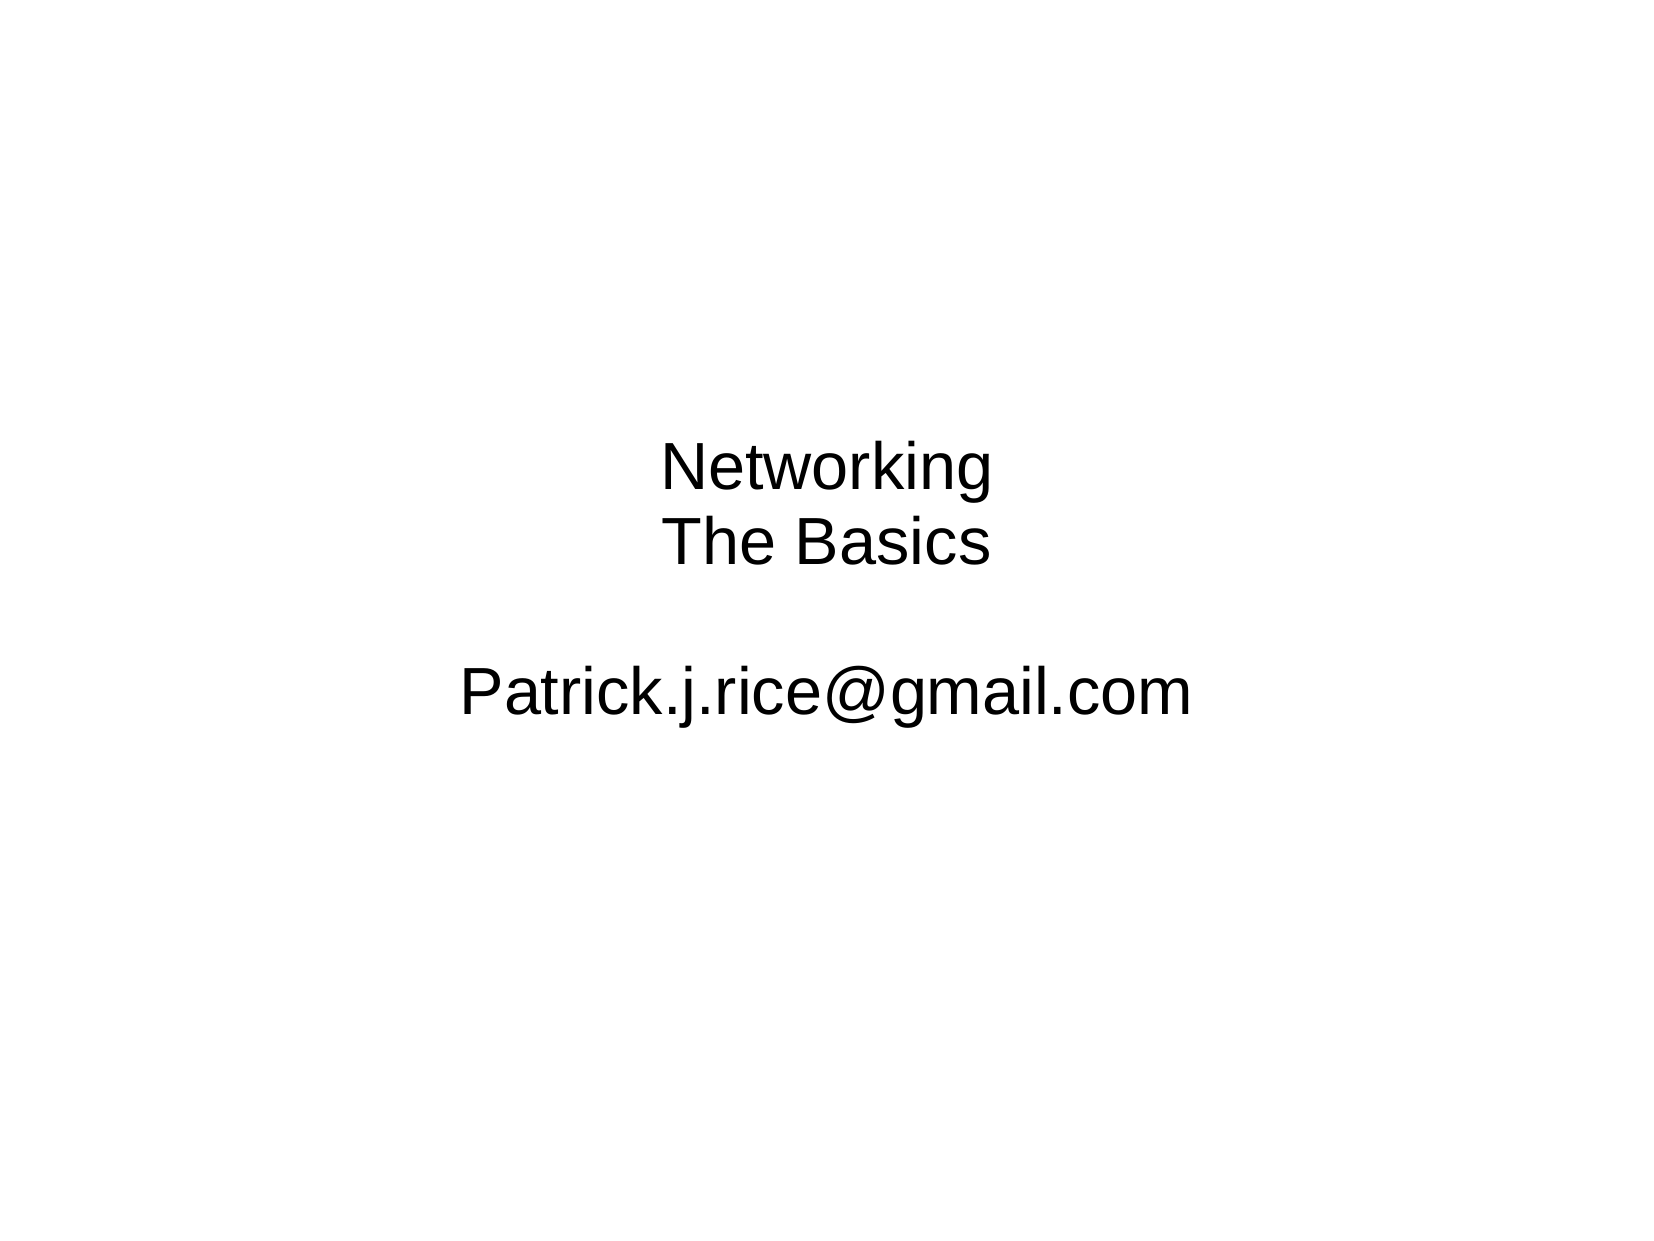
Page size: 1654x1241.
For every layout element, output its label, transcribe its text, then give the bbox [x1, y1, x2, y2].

subtitle Networking The Basics Patrick.j.rice@gmail.com [82, 56, 1571, 1102]
